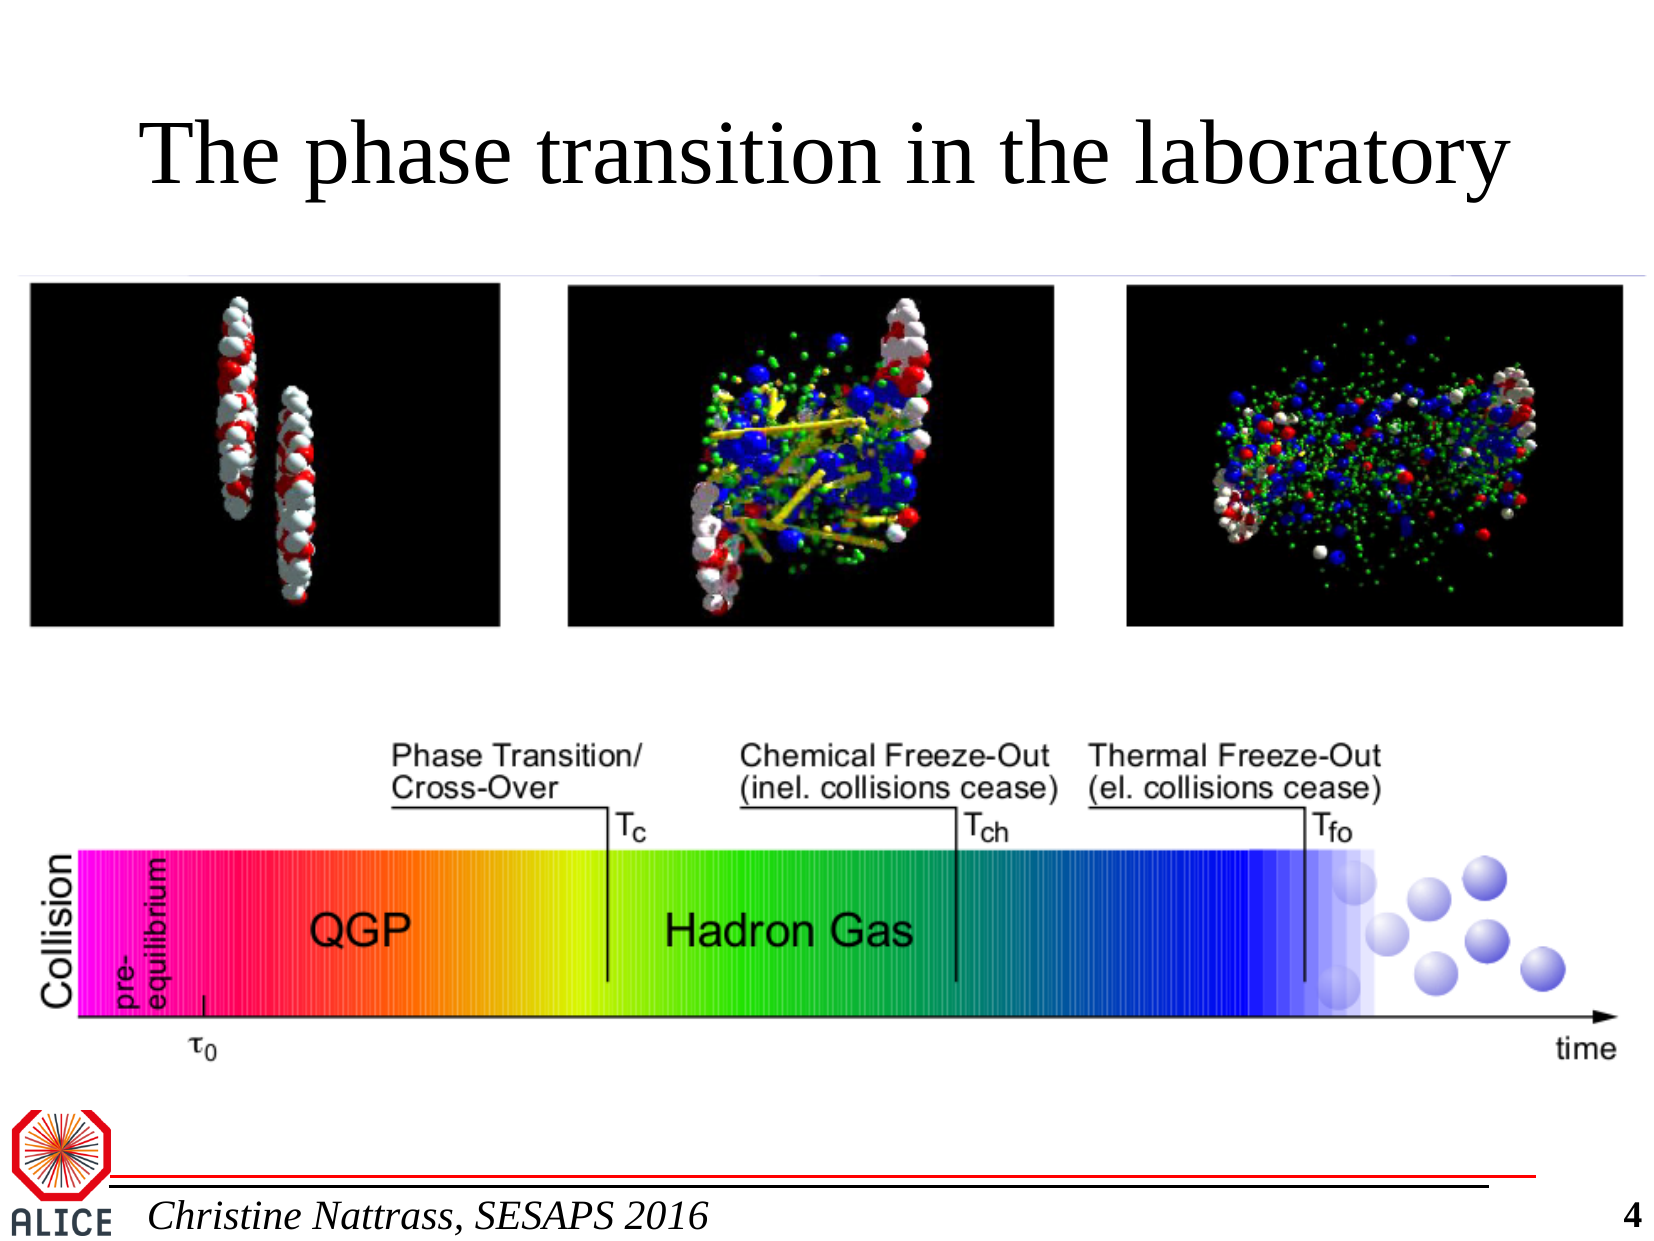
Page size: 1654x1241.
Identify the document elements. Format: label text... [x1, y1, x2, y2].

picture [1, 275, 1652, 1236]
title The phase transition in the laboratory [82, 49, 1571, 257]
